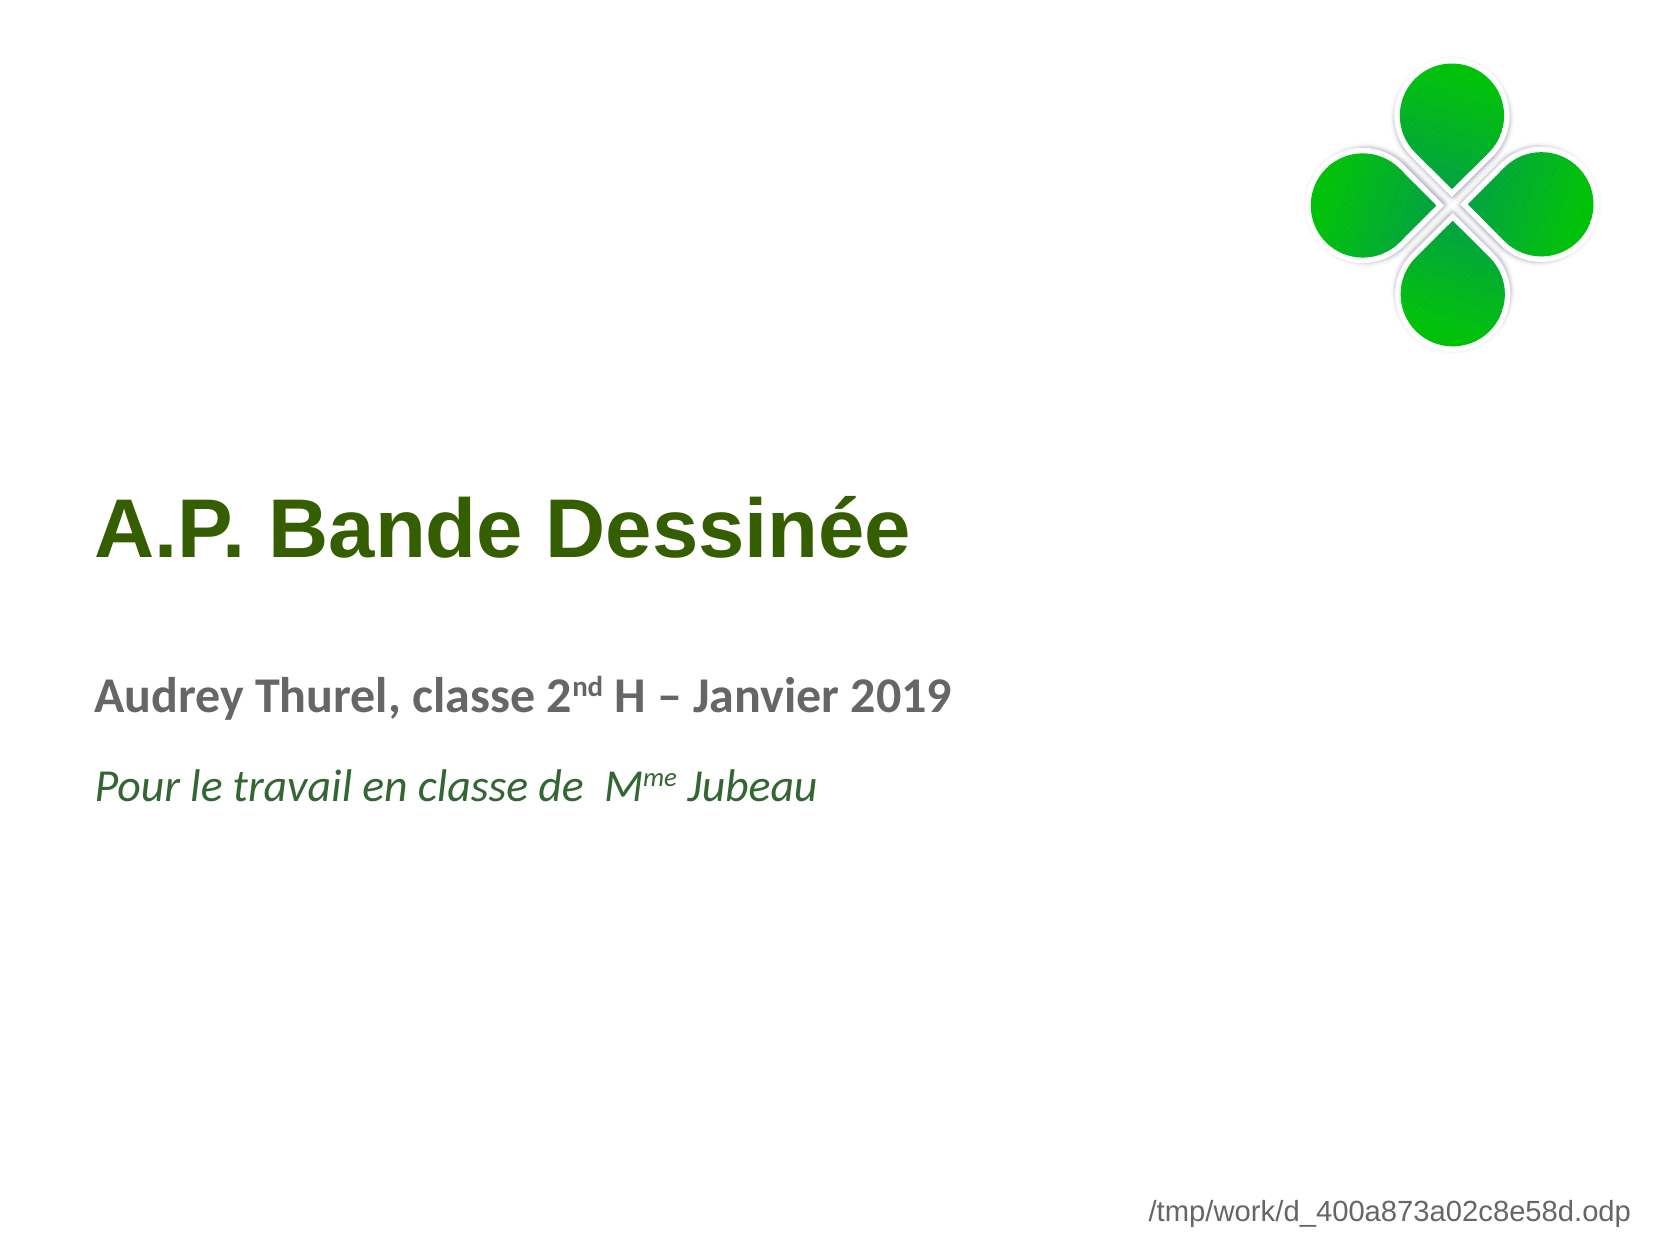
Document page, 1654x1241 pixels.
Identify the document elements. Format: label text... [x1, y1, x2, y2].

list Audrey Thurel, classe 2nd H – Janvier 2019 Pour le travail en classe de Mme Jubeau [94, 674, 1571, 1016]
title A.P. Bande Dessinée [94, 431, 1607, 627]
